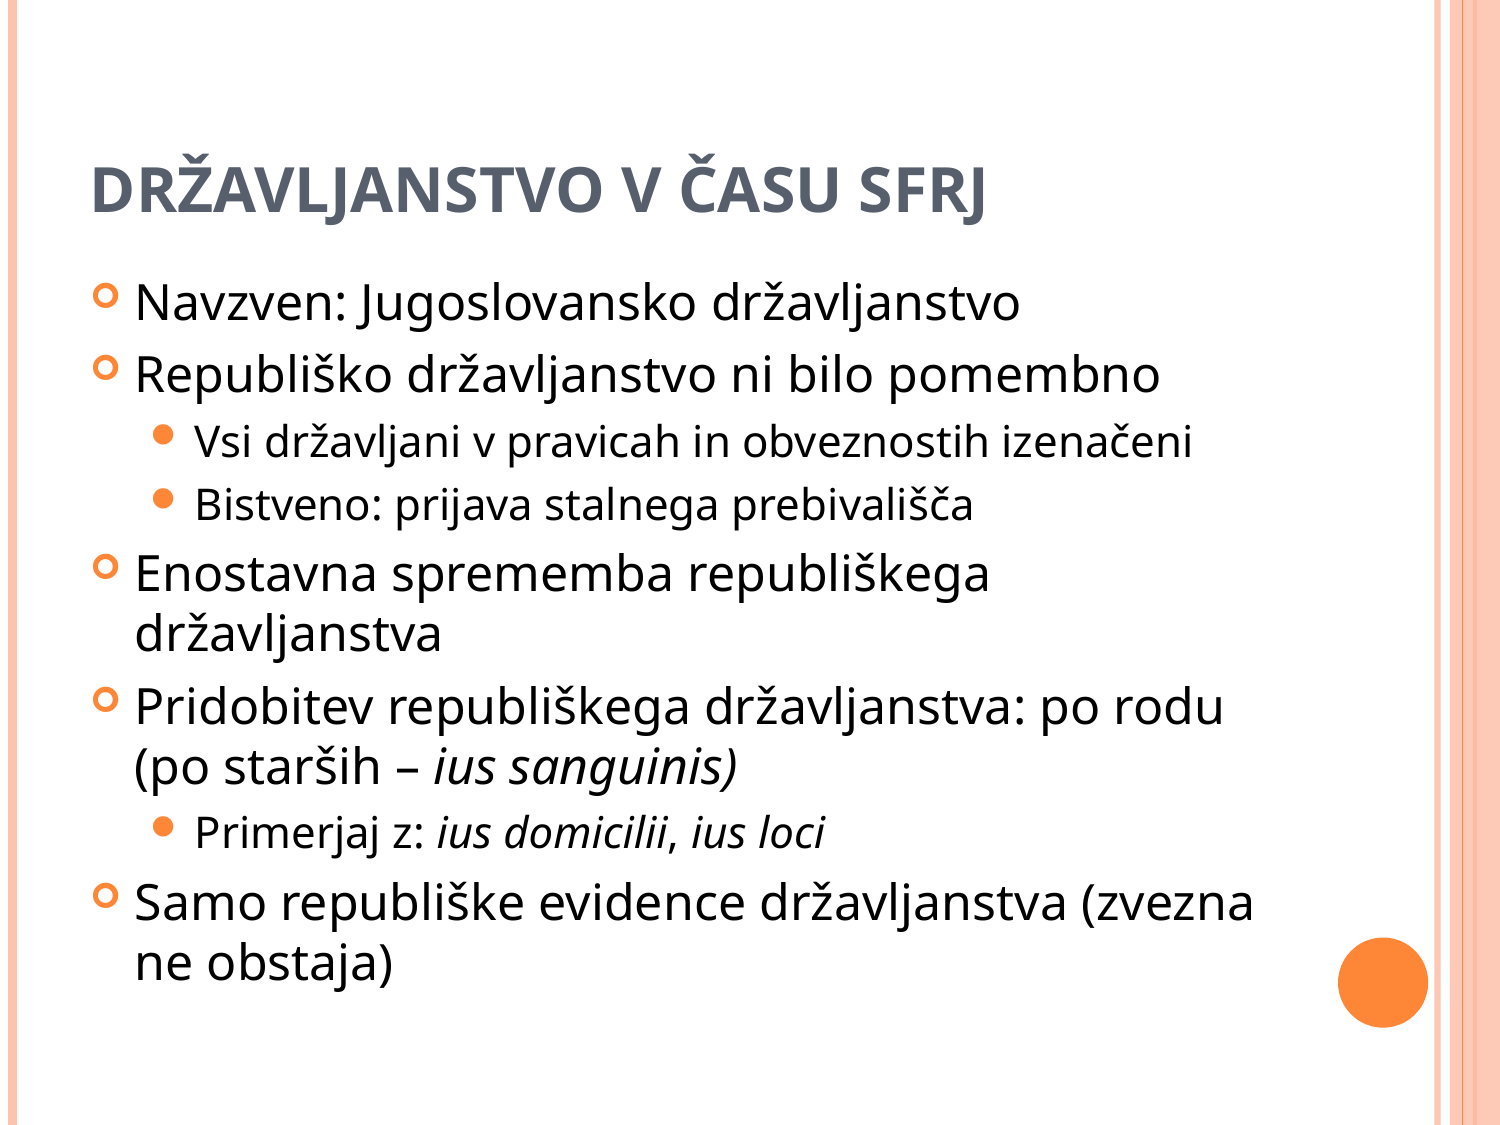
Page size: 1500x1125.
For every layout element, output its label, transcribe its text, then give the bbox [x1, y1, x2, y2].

title DRŽAVLJANSTVO V ČASU SFRJ [74, 44, 1300, 233]
list Navzven: Jugoslovansko državljanstvo Republiško državljanstvo ni bilo pomembno Vsi državljani v pravicah in obveznostih izenačeni Bistveno: prijava stalnega prebivališča Enostavna sprememba republiškega državljanstva Pridobitev republiškega državljanstva: po rodu (po starših – ius sanguinis) Primerjaj z: ius domicilii, ius loci Samo republiške evidence državljanstva (zvezna ne obstaja) [74, 262, 1300, 1063]
